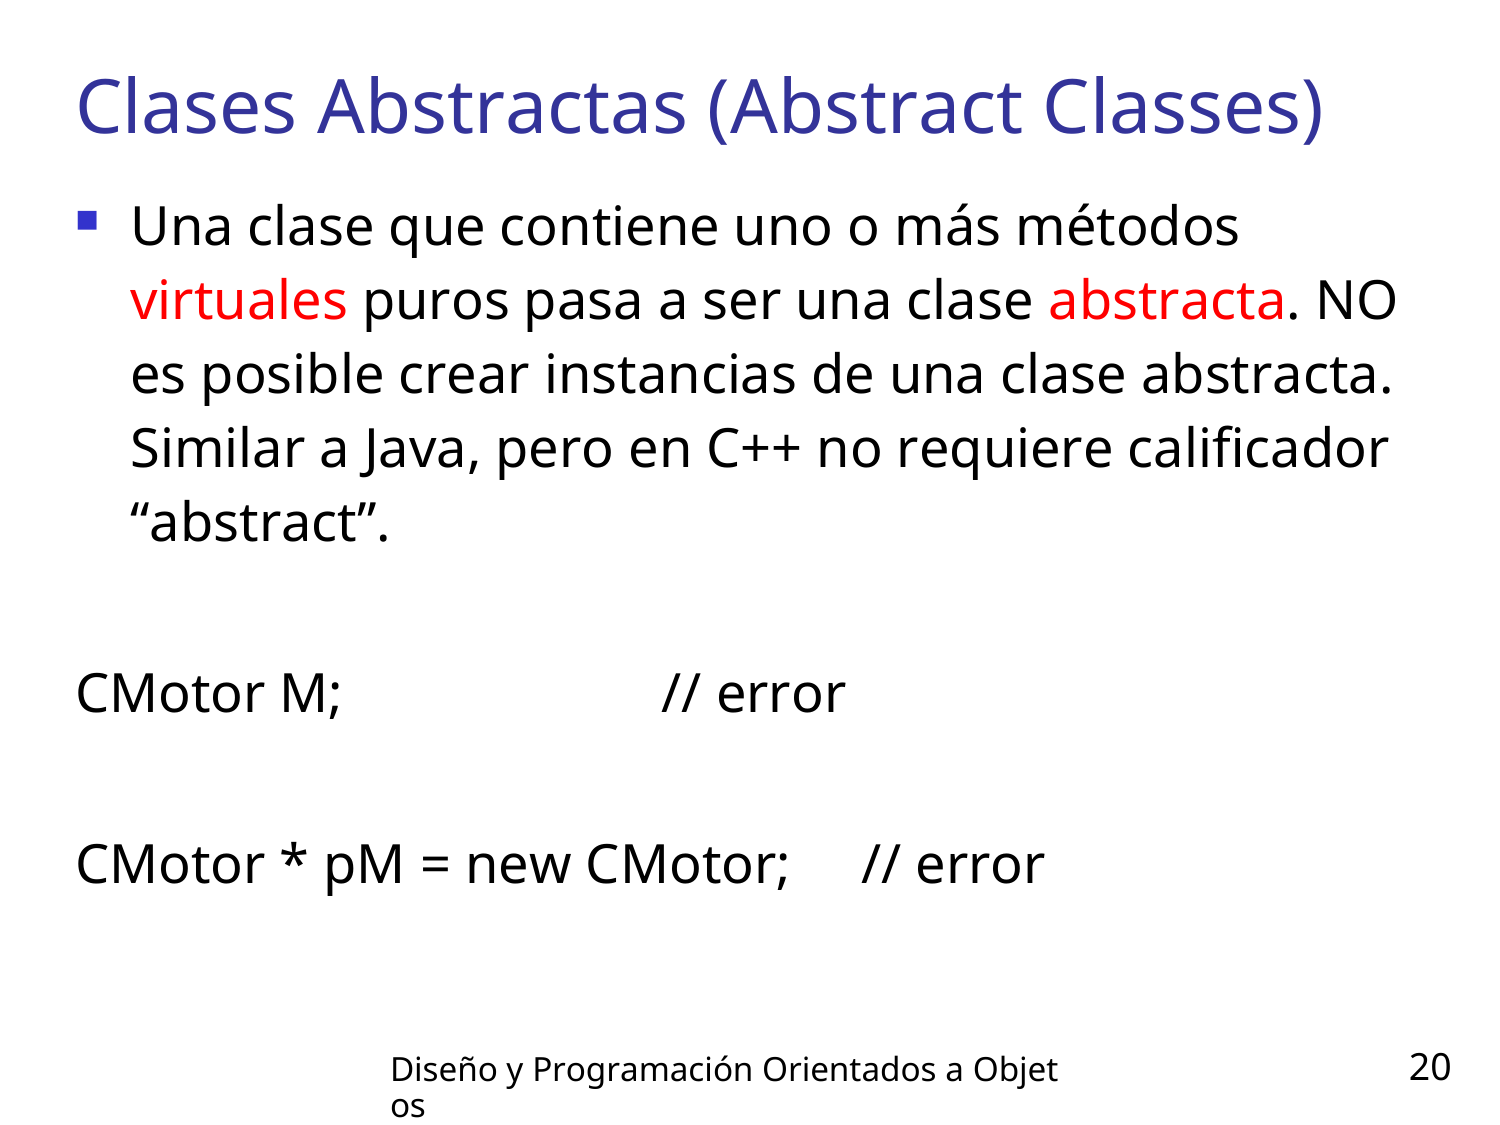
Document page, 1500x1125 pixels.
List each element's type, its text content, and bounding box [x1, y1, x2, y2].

list Una clase que contiene uno o más métodos virtuales puros pasa a ser una clase abstracta. NO es posible crear instancias de una clase abstracta. Similar a Java, pero en C++ no requiere calificador “abstract”. CMotor M; // error CMotor * pM = new CMotor; // error [75, 187, 1462, 1013]
title Clases Abstractas (Abstract Classes)‏ [75, 18, 1466, 181]
